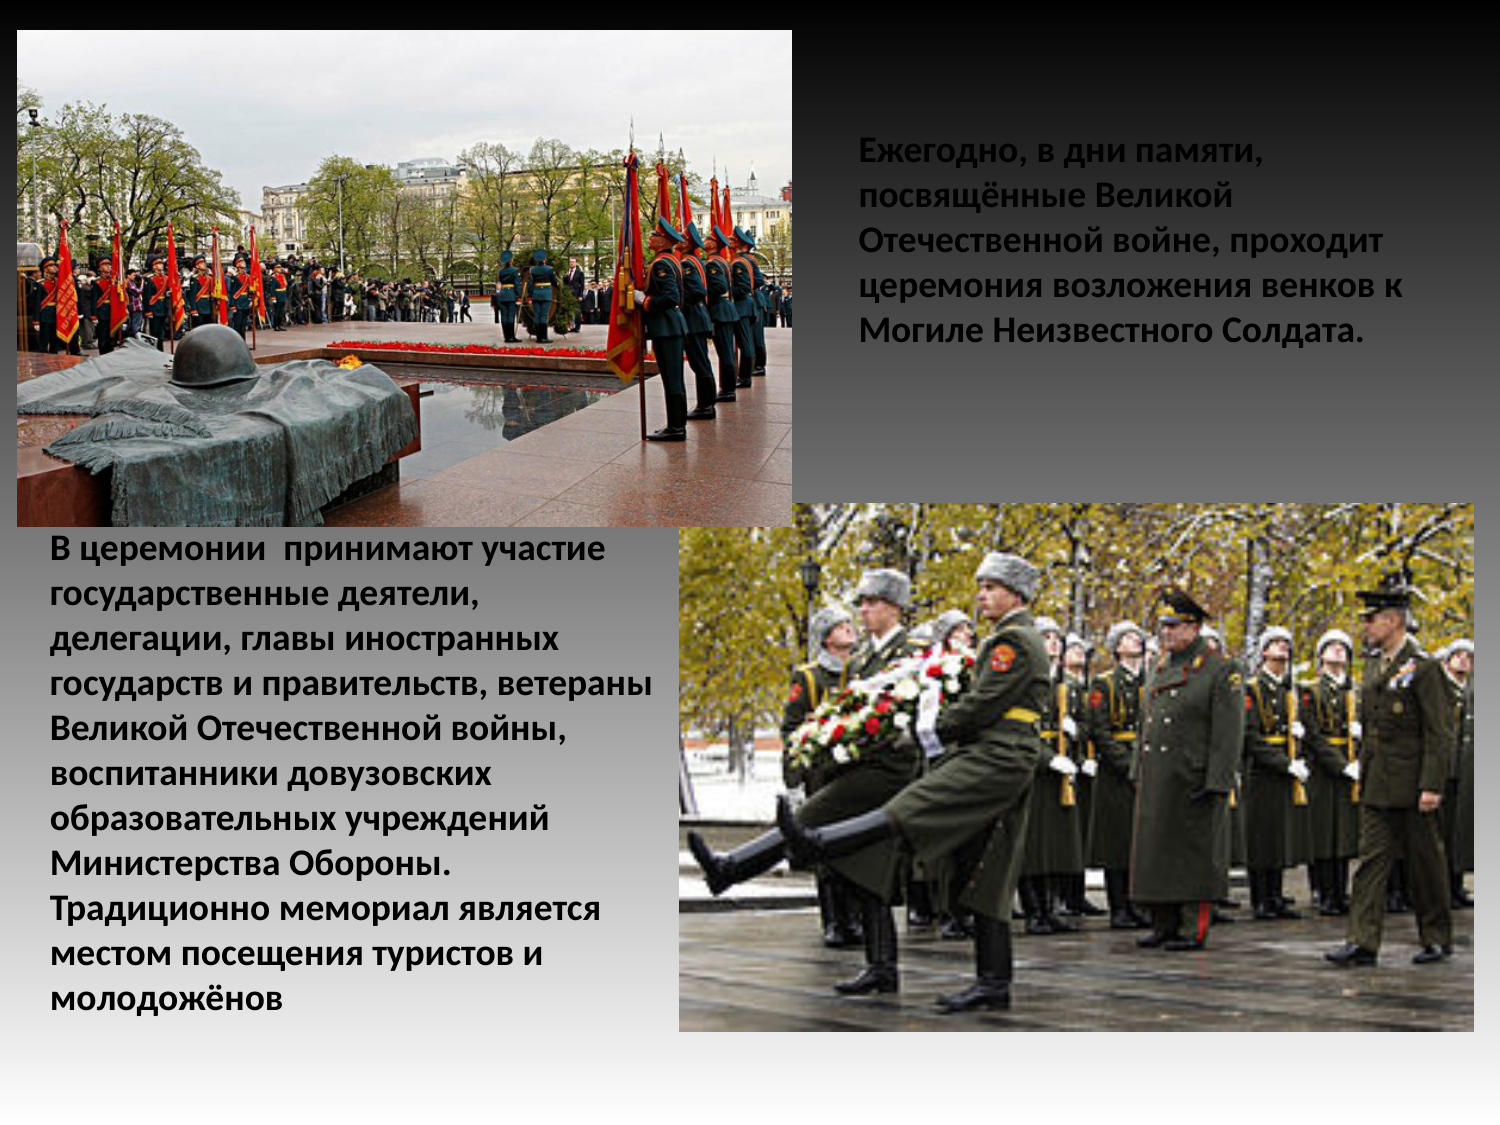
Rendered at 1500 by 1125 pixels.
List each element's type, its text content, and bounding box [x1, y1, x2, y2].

text_box Ежегодно, в дни памяти, посвящённые Великой Отечественной войне, проходит церемония возложения венков к Могиле Неизвестного Солдата. [843, 117, 1454, 357]
picture [17, 30, 1474, 1032]
text_box В церемонии принимают участие государственные деятели, делегации, главы иностранных государств и правительств, ветераны Великой Отечественной войны, воспитанники довузовских образовательных учреждений Министерства Обороны. Традиционно мемориал является местом посещения туристов и молодожёнов [35, 528, 679, 1026]
